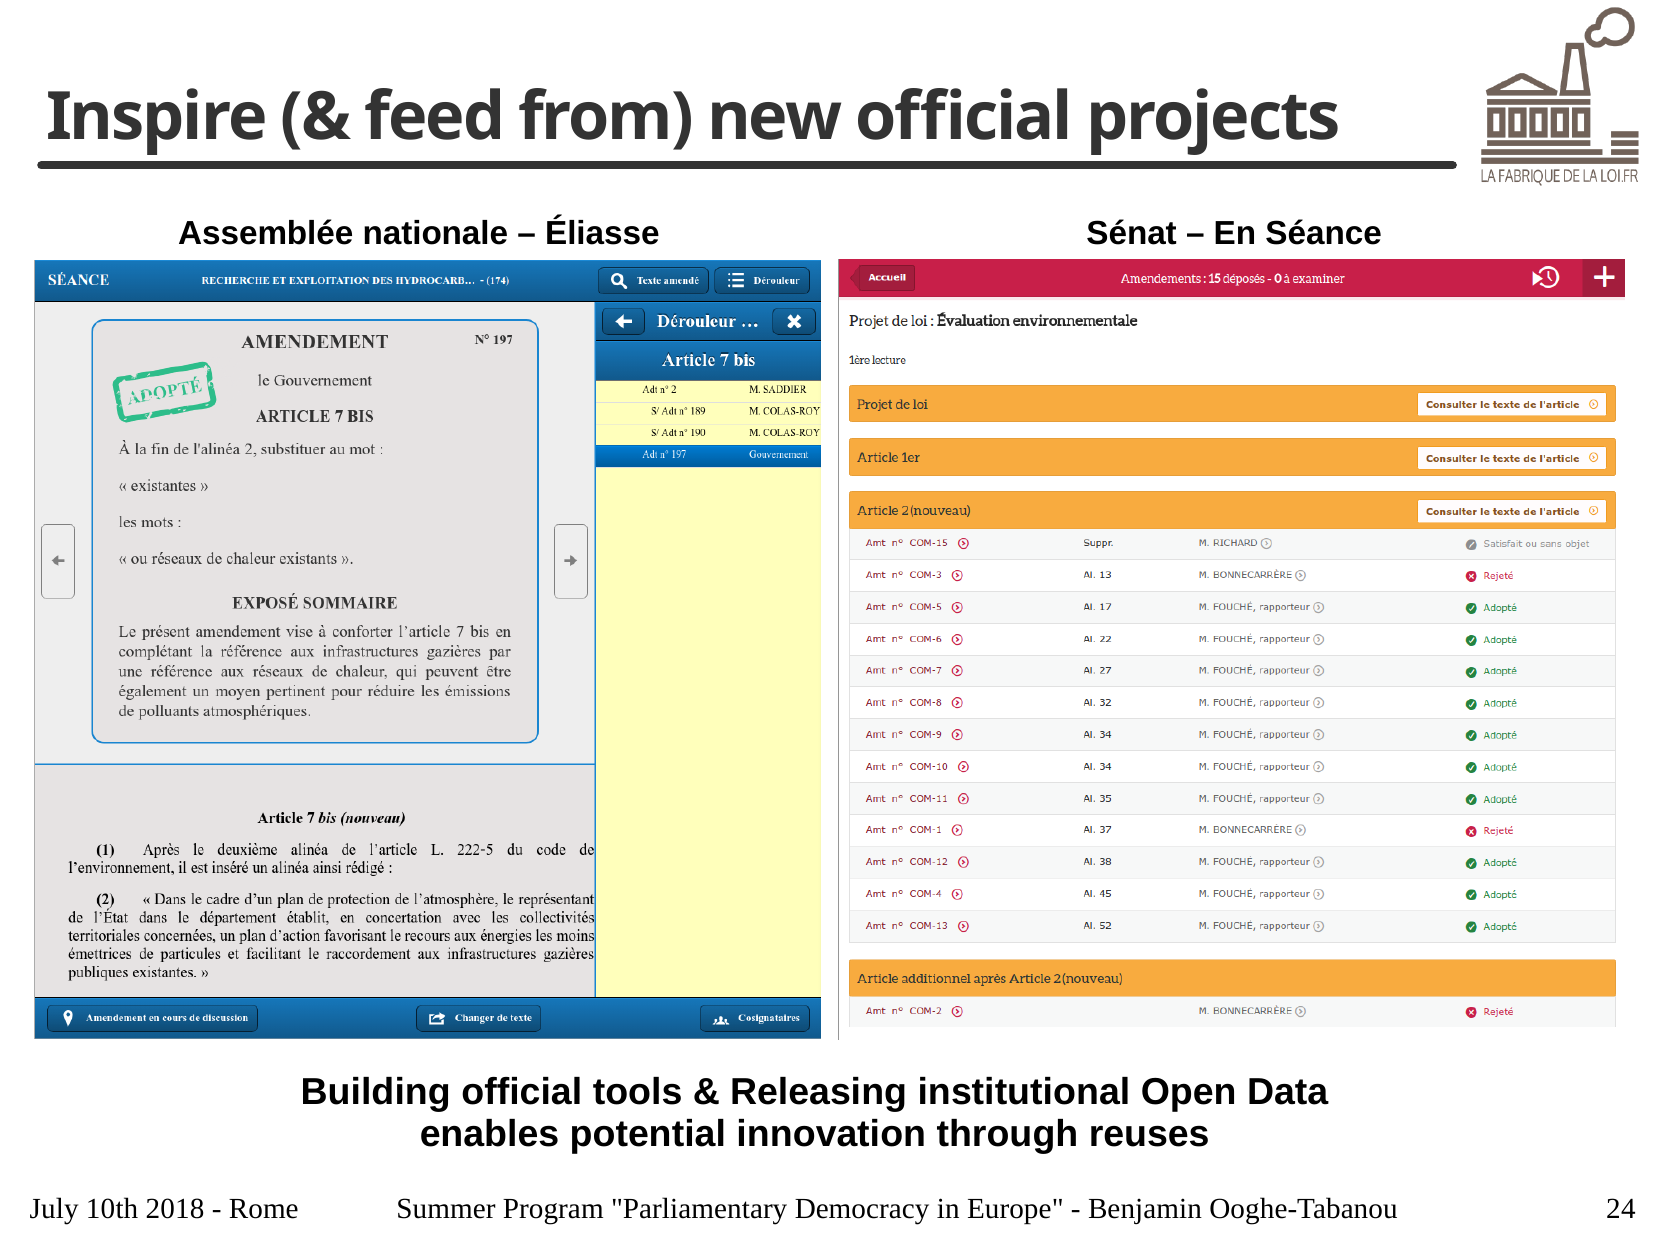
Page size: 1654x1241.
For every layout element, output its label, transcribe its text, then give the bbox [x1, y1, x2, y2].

picture [34, 260, 821, 1039]
title Inspire (& feed from) new official projects [29, 37, 1518, 189]
picture [838, 259, 1625, 1040]
picture [1464, 0, 1654, 189]
text_box Building official tools & Releasing institutional Open Data enables potential innovation through reuses [47, 1062, 1583, 1162]
text_box Sénat – En Séance [856, 206, 1613, 260]
text_box Assemblée nationale – Éliasse [41, 206, 798, 260]
